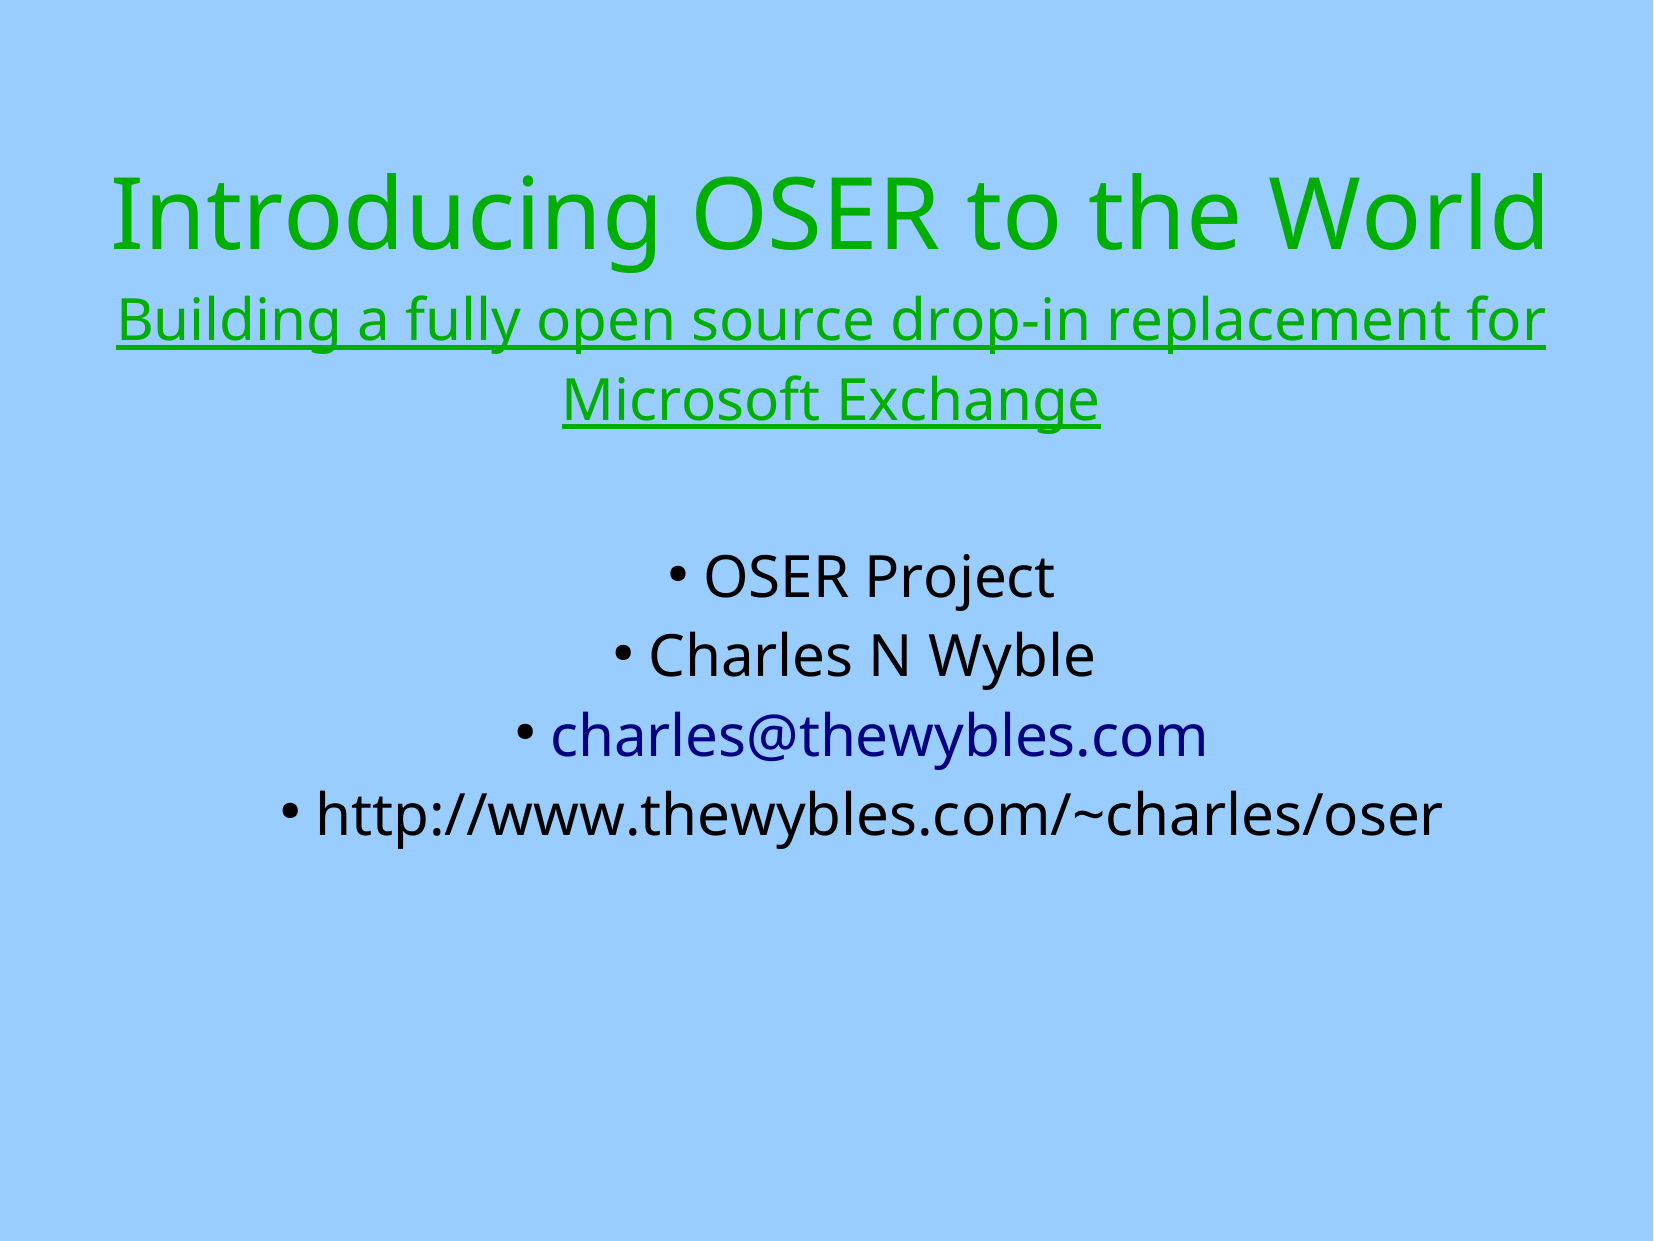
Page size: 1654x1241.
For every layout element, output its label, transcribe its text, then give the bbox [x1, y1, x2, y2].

title Introducing OSER to the World Building a fully open source drop-in replacement for Microsoft Exchange [87, 103, 1576, 476]
subtitle OSER Project Charles N Wyble charles@thewybles.com http://www.thewybles.com/~charles/oser [82, 284, 1571, 1104]
